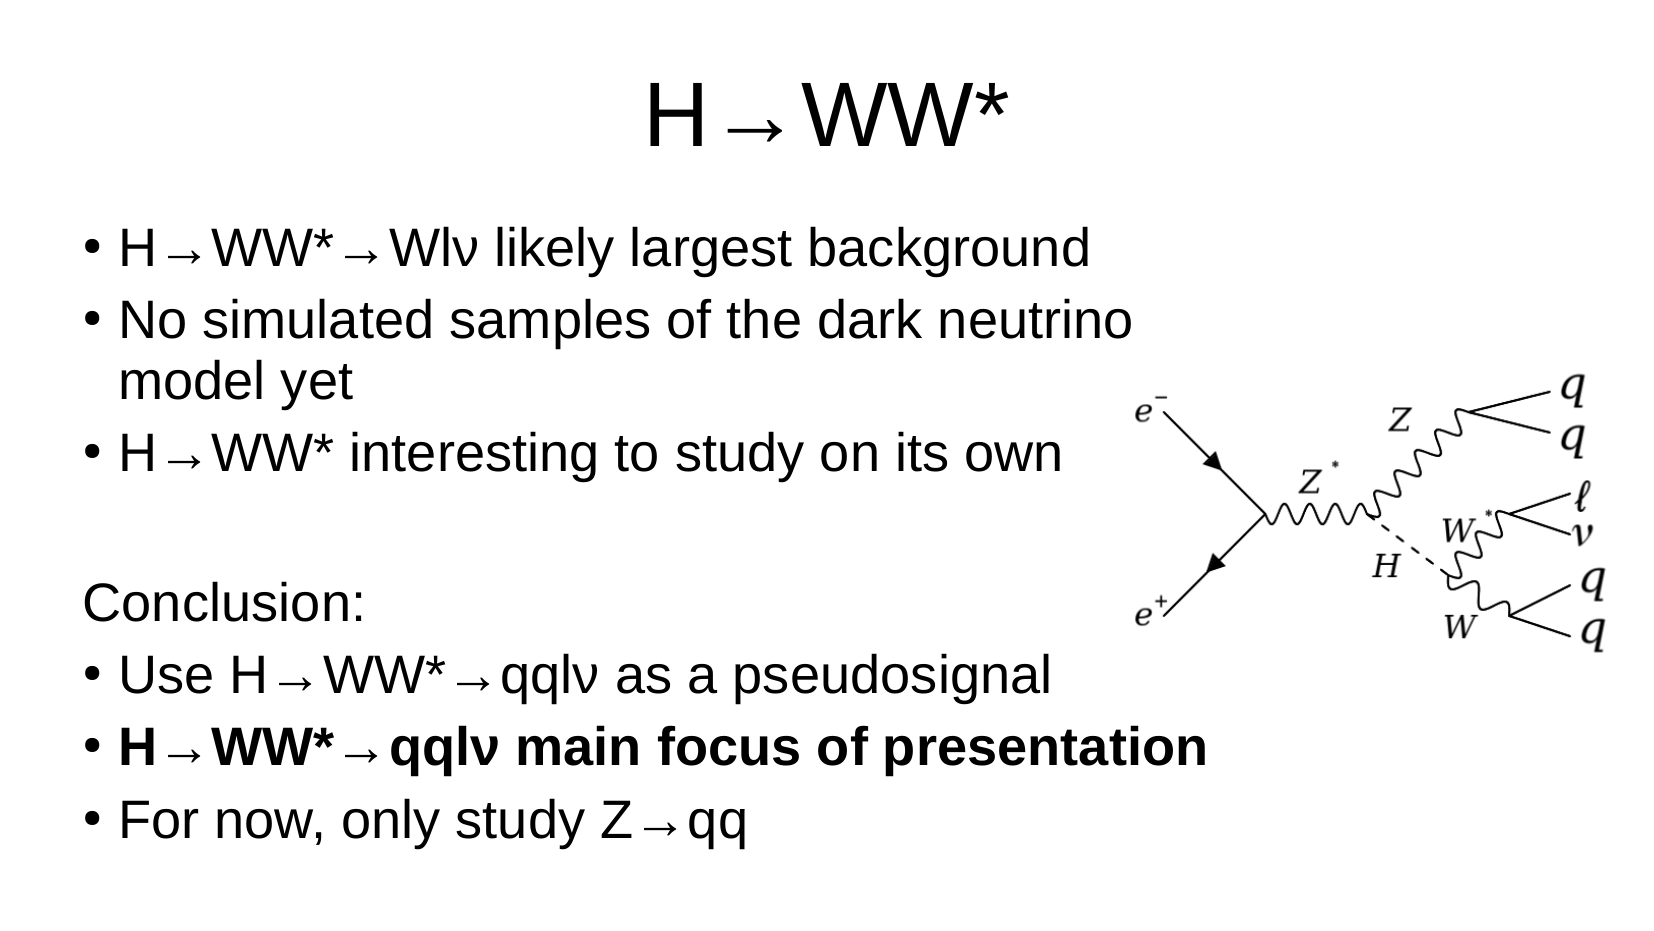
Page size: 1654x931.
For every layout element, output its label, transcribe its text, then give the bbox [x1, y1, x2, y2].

title H→WW* [82, 37, 1571, 193]
subtitle H→WW*→Wlν likely largest background No simulated samples of the dark neutrino model yet H→WW* interesting to study on its own Conclusion: Use H→WW*→qqlν as a pseudosignal H→WW*→qqlν main focus of presentation For now, only study Z→qq [82, 217, 1211, 889]
picture [1110, 348, 1630, 677]
